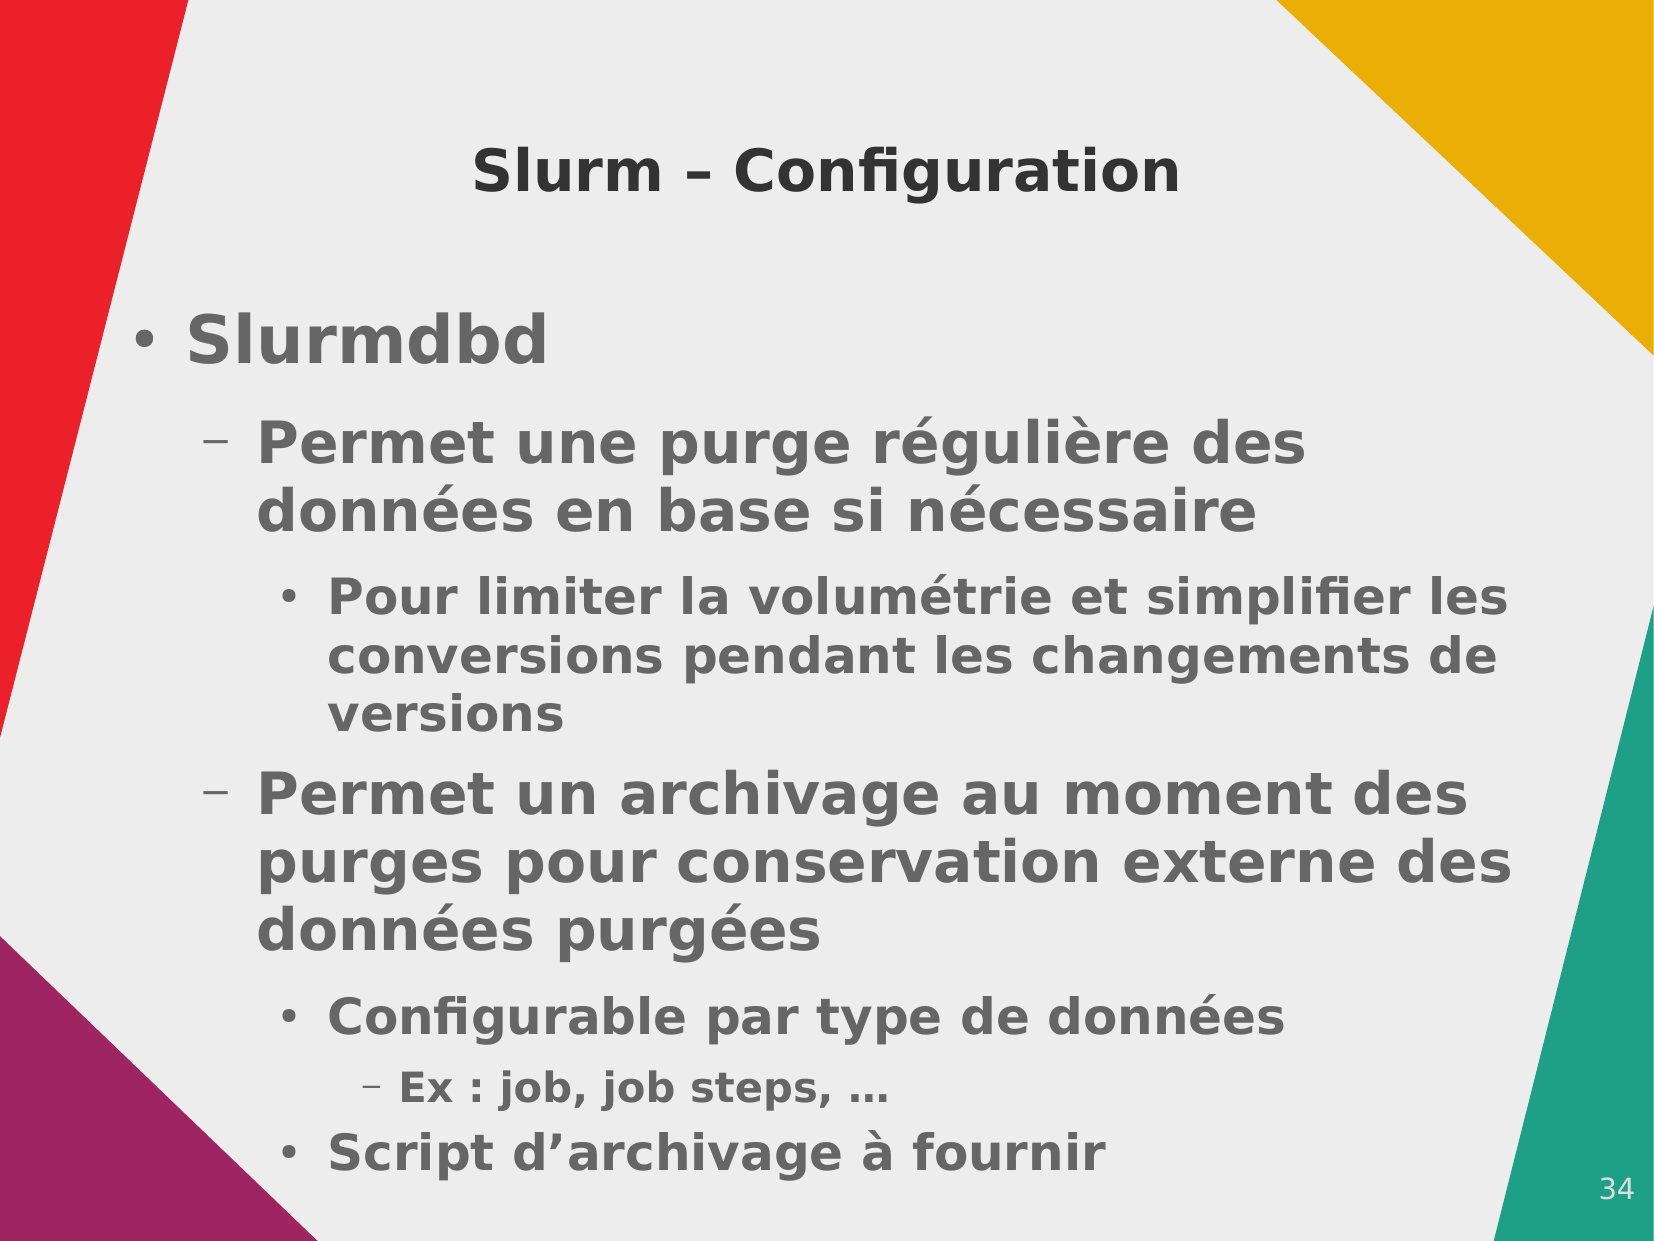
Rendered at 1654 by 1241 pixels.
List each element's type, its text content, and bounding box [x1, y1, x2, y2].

title Slurm – Configuration [114, 73, 1539, 271]
list Slurmdbd Permet une purge régulière des données en base si nécessaire Pour limiter la volumétrie et simplifier les conversions pendant les changements de versions Permet un archivage au moment des purges pour conservation externe des données purgées Configurable par type de données Ex : job, job steps, … Script d’archivage à fournir [114, 302, 1539, 1217]
